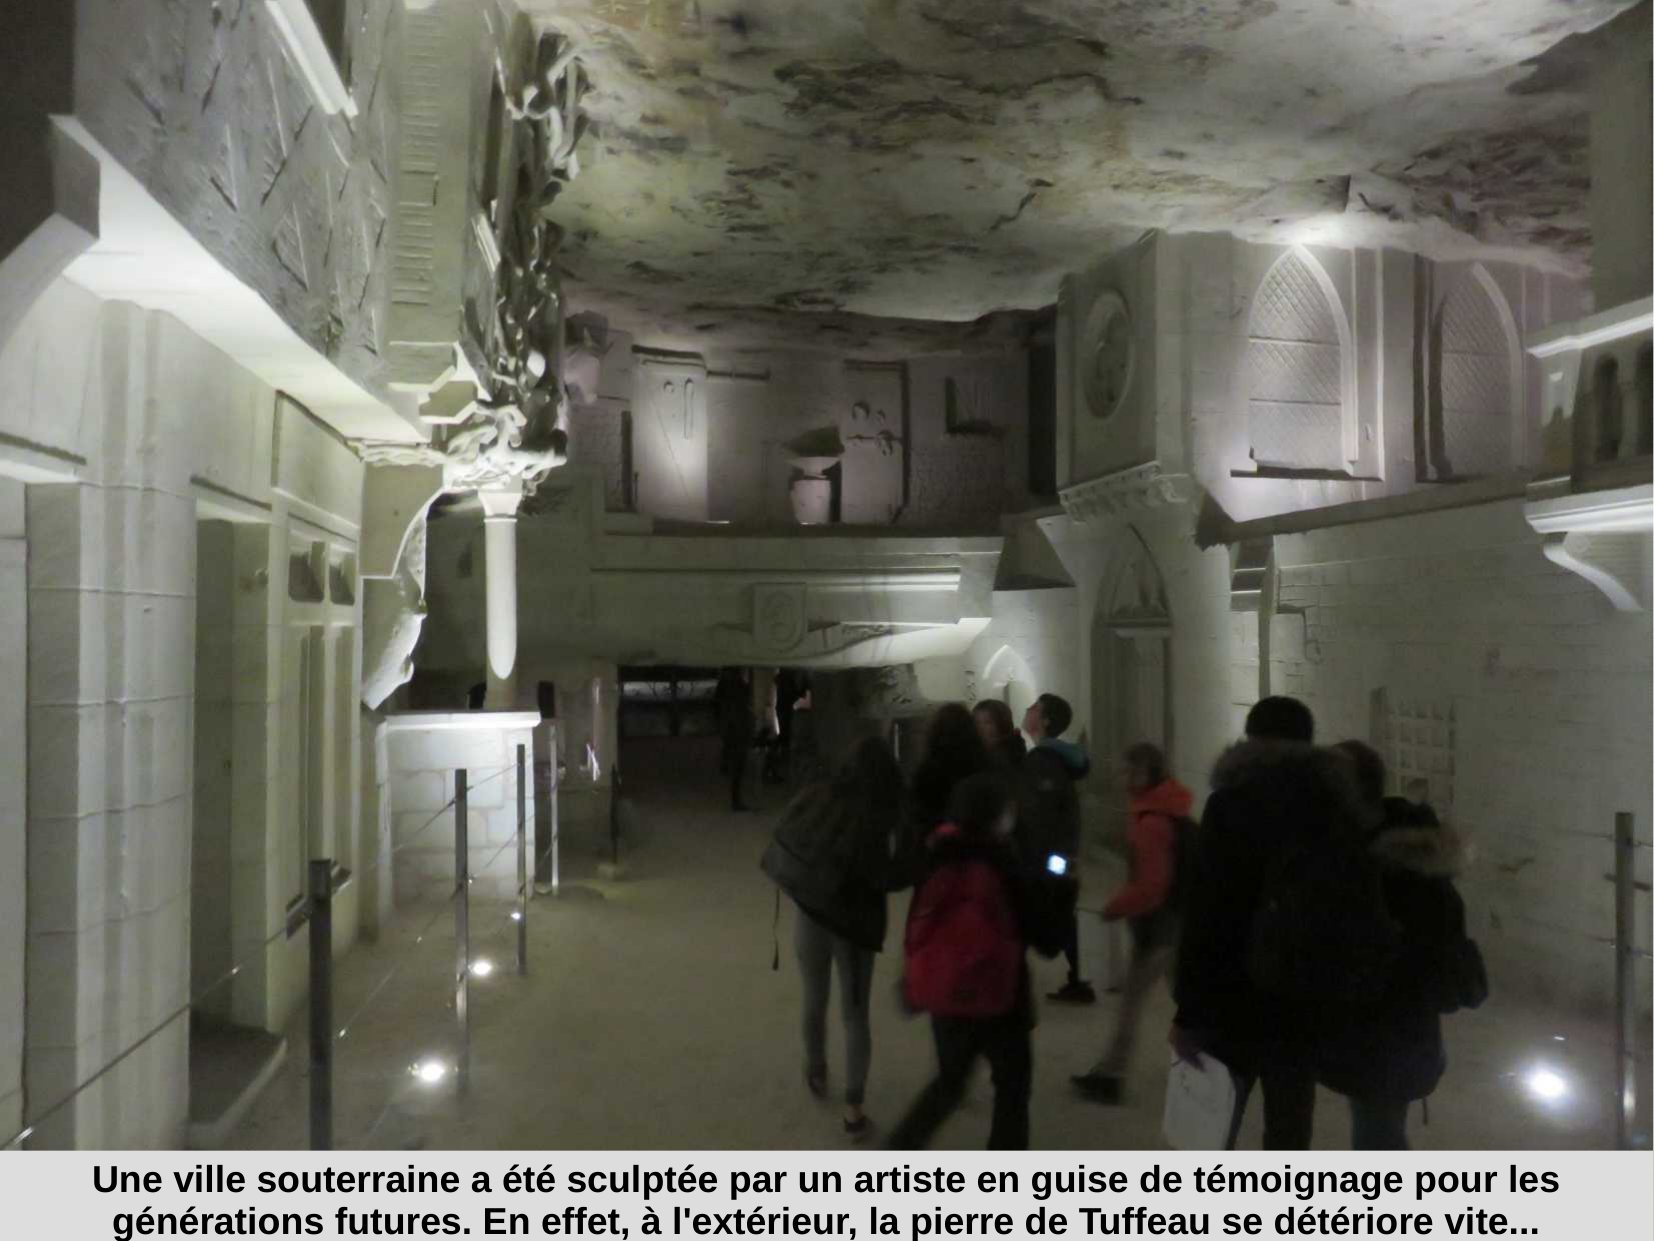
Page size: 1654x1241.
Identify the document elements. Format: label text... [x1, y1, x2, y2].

text_box Une ville souterraine a été sculptée par un artiste en guise de témoignage pour les générations futures. En effet, à l'extérieur, la pierre de Tuffeau se détériore vite... [0, 1150, 1654, 1241]
picture [0, 0, 1654, 1150]
